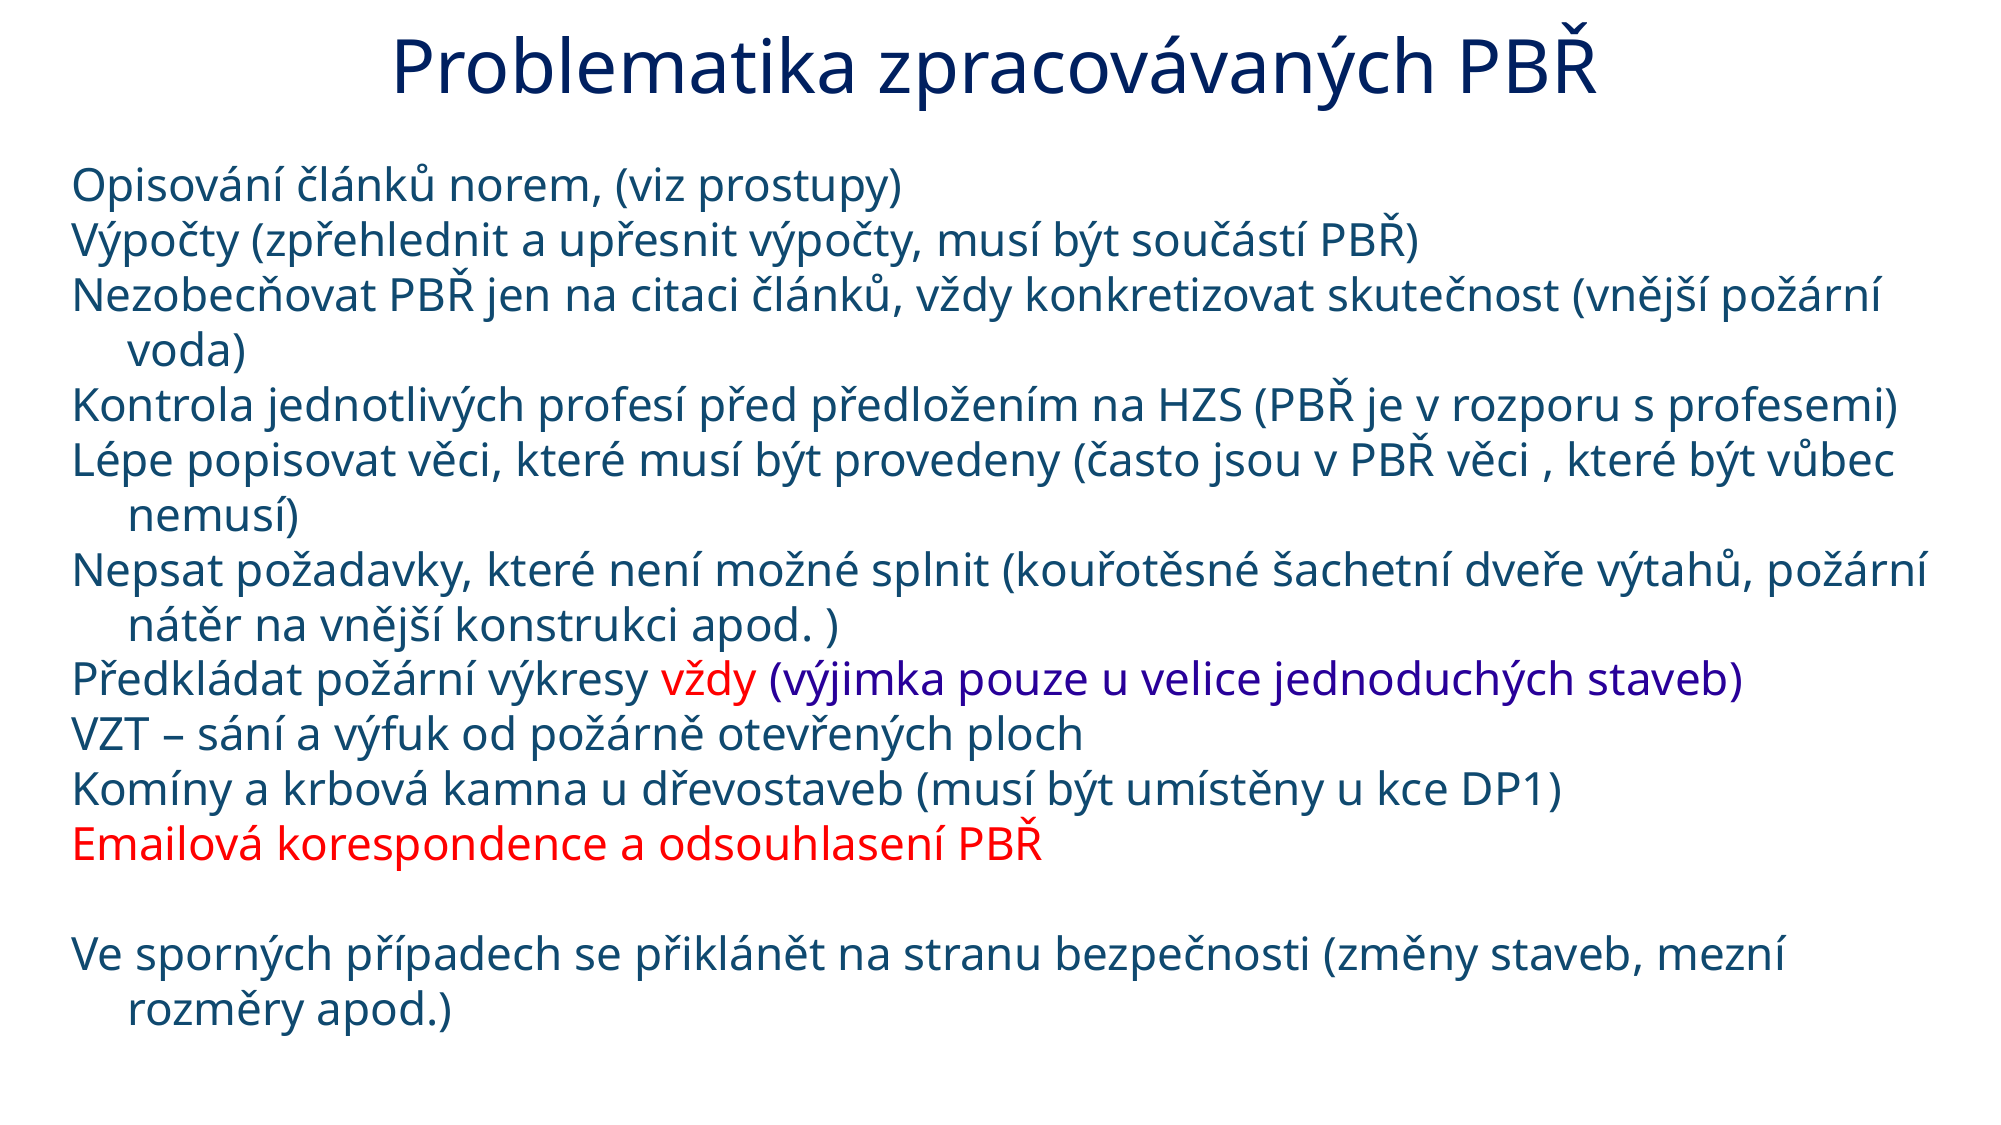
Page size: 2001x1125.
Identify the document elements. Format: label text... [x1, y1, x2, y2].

list Opisování článků norem, (viz prostupy) Výpočty (zpřehlednit a upřesnit výpočty, musí být součástí PBŘ) Nezobecňovat PBŘ jen na citaci článků, vždy konkretizovat skutečnost (vnější požární voda) Kontrola jednotlivých profesí před předložením na HZS (PBŘ je v rozporu s profesemi) Lépe popisovat věci, které musí být provedeny (často jsou v PBŘ věci , které být vůbec nemusí) Nepsat požadavky, které není možné splnit (kouřotěsné šachetní dveře výtahů, požární nátěr na vnější konstrukci apod. ) Předkládat požární výkresy vždy (výjimka pouze u velice jednoduchých staveb) VZT – sání a výfuk od požárně otevřených ploch Komíny a krbová kamna u dřevostaveb (musí být umístěny u kce DP1) Emailová korespondence a odsouhlasení PBŘ Ve sporných případech se přiklánět na stranu bezpečnosti (změny staveb, mezní rozměry apod.) [0, 148, 1989, 1125]
title Problematika zpracovávaných PBŘ [0, 0, 1989, 127]
